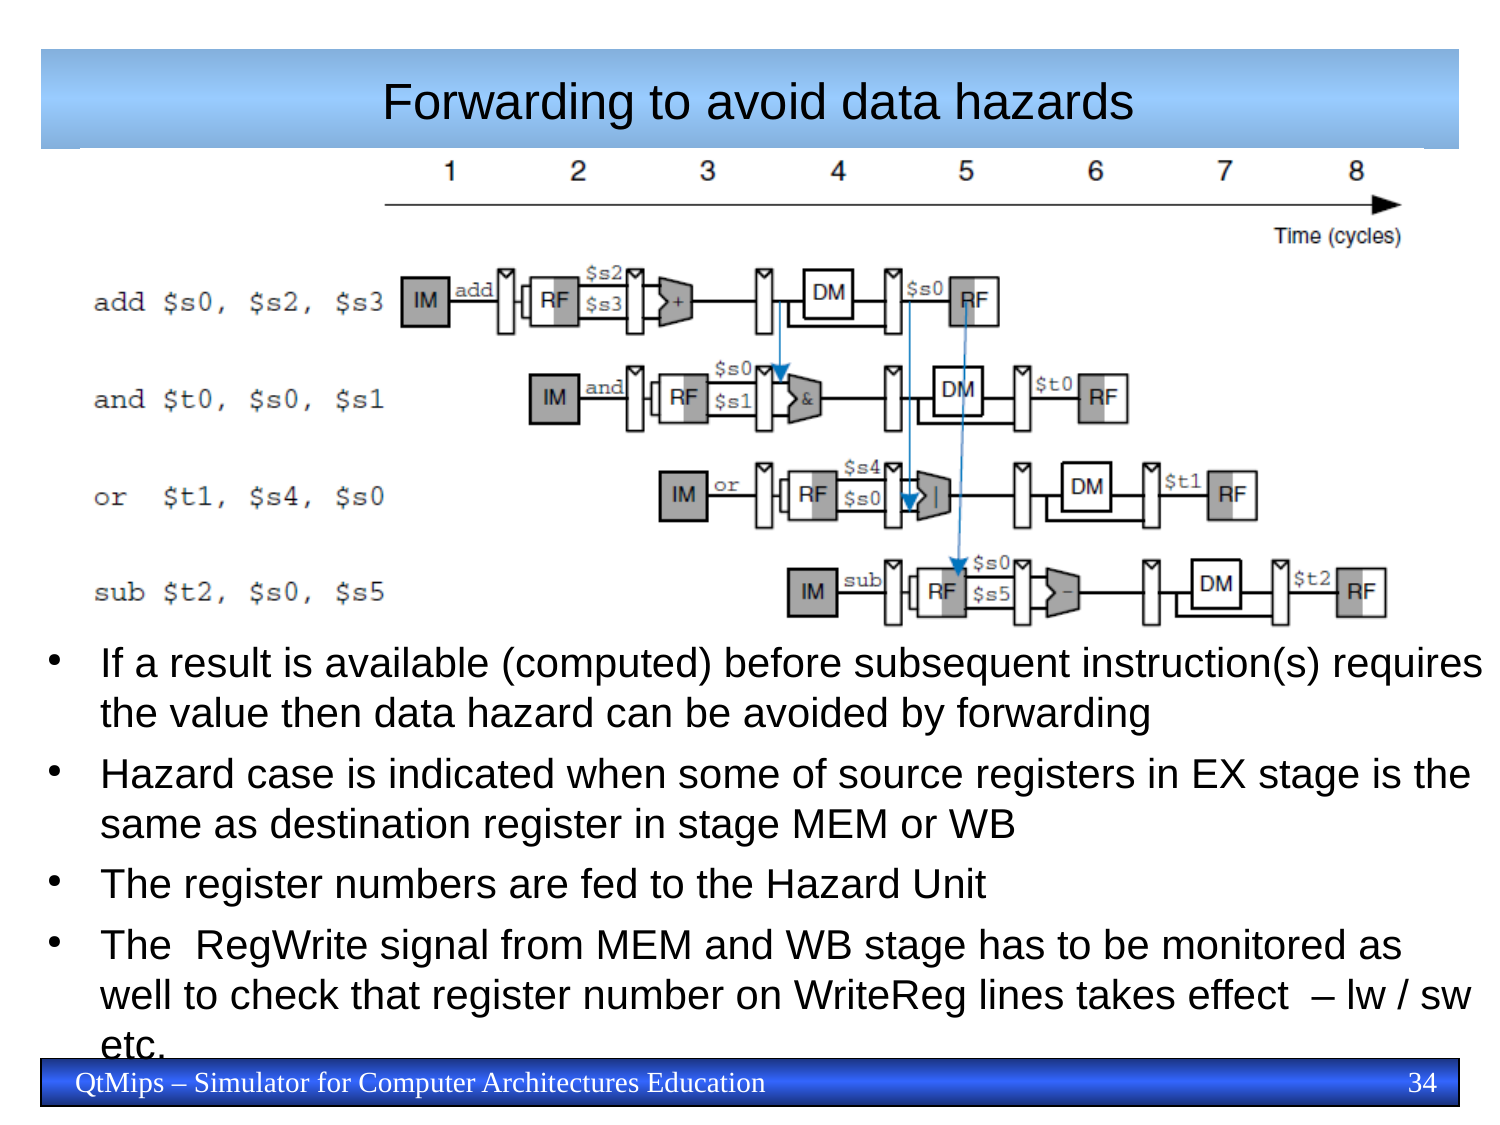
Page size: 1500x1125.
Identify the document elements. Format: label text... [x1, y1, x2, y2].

picture [80, 148, 1424, 628]
list If a result is available (computed) before subsequent instruction(s) requires the value then data hazard can be avoided by forwarding Hazard case is indicated when some of source registers in EX stage is the same as destination register in stage MEM or WB The register numbers are fed to the Hazard Unit The RegWrite signal from MEM and WB stage has to be monitored as well to check that register number on WriteReg lines takes effect – lw / sw etc. [14, 628, 1500, 1100]
title Forwarding to avoid data hazards [41, 49, 1459, 149]
